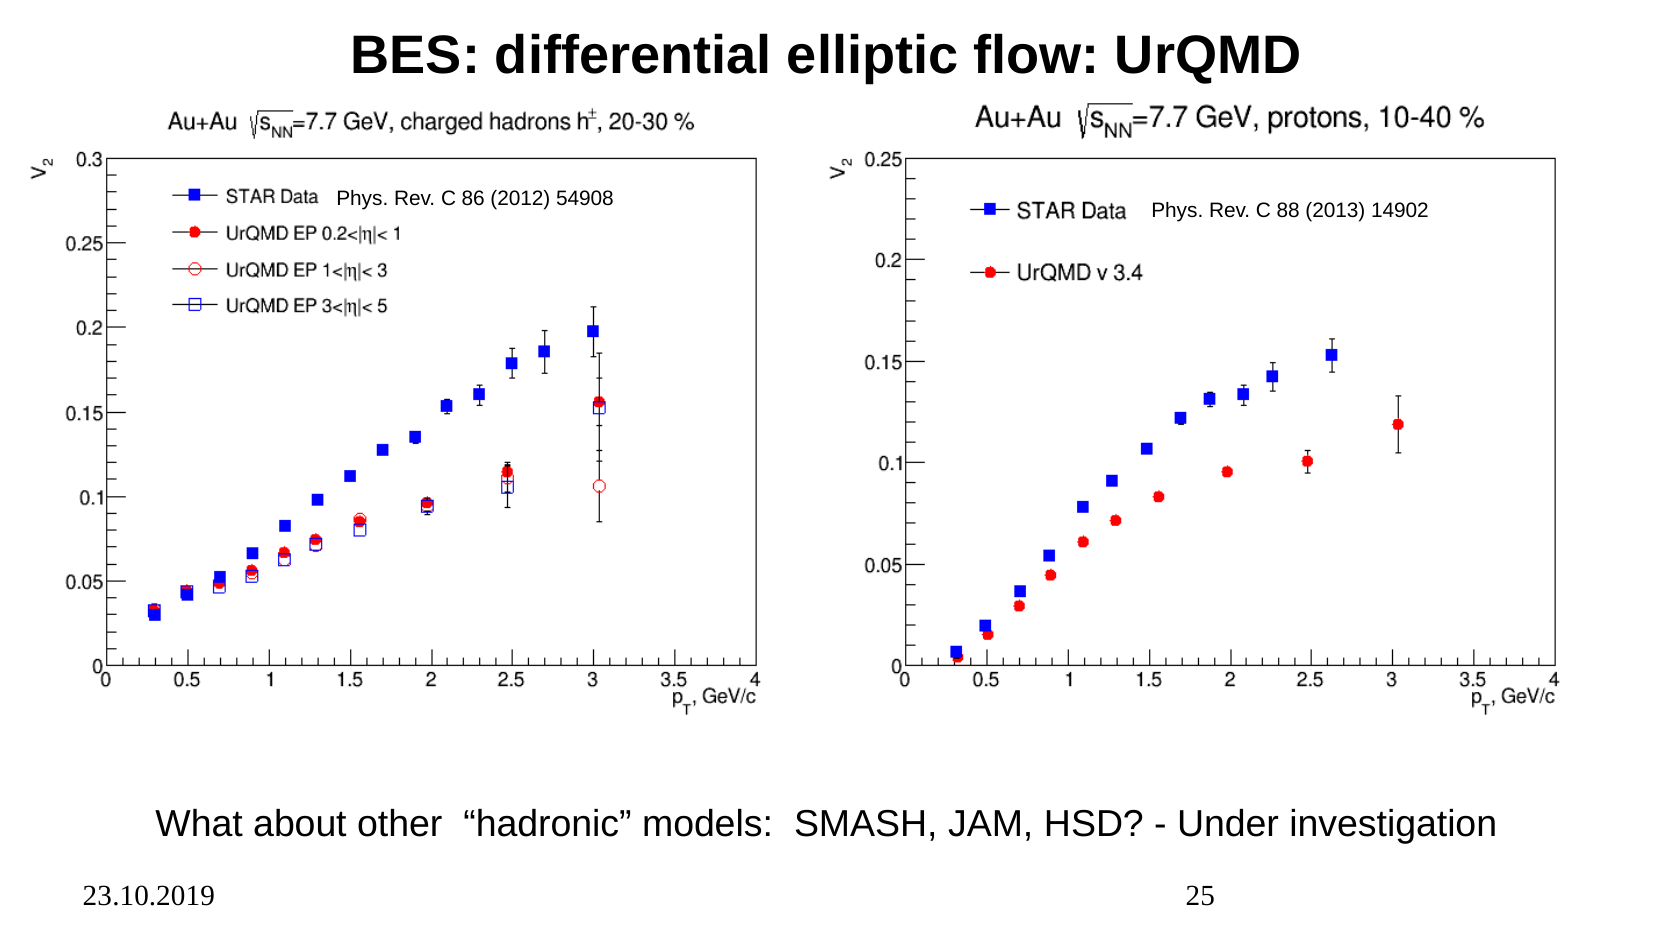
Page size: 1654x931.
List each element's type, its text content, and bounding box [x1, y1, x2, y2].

text_box [1185, 853, 1571, 912]
text_box 23.10.2019 [82, 853, 468, 912]
picture [26, 96, 1636, 730]
title BES: differential elliptic flow: UrQMD [59, 4, 1595, 101]
text_box Phys. Rev. C 88 (2013) 14902 [1136, 191, 1587, 241]
text_box What about other “hadronic” models: SMASH, JAM, HSD? - Under investigation [54, 795, 1600, 853]
text_box Phys. Rev. C 86 (2012) 54908 [321, 179, 772, 229]
